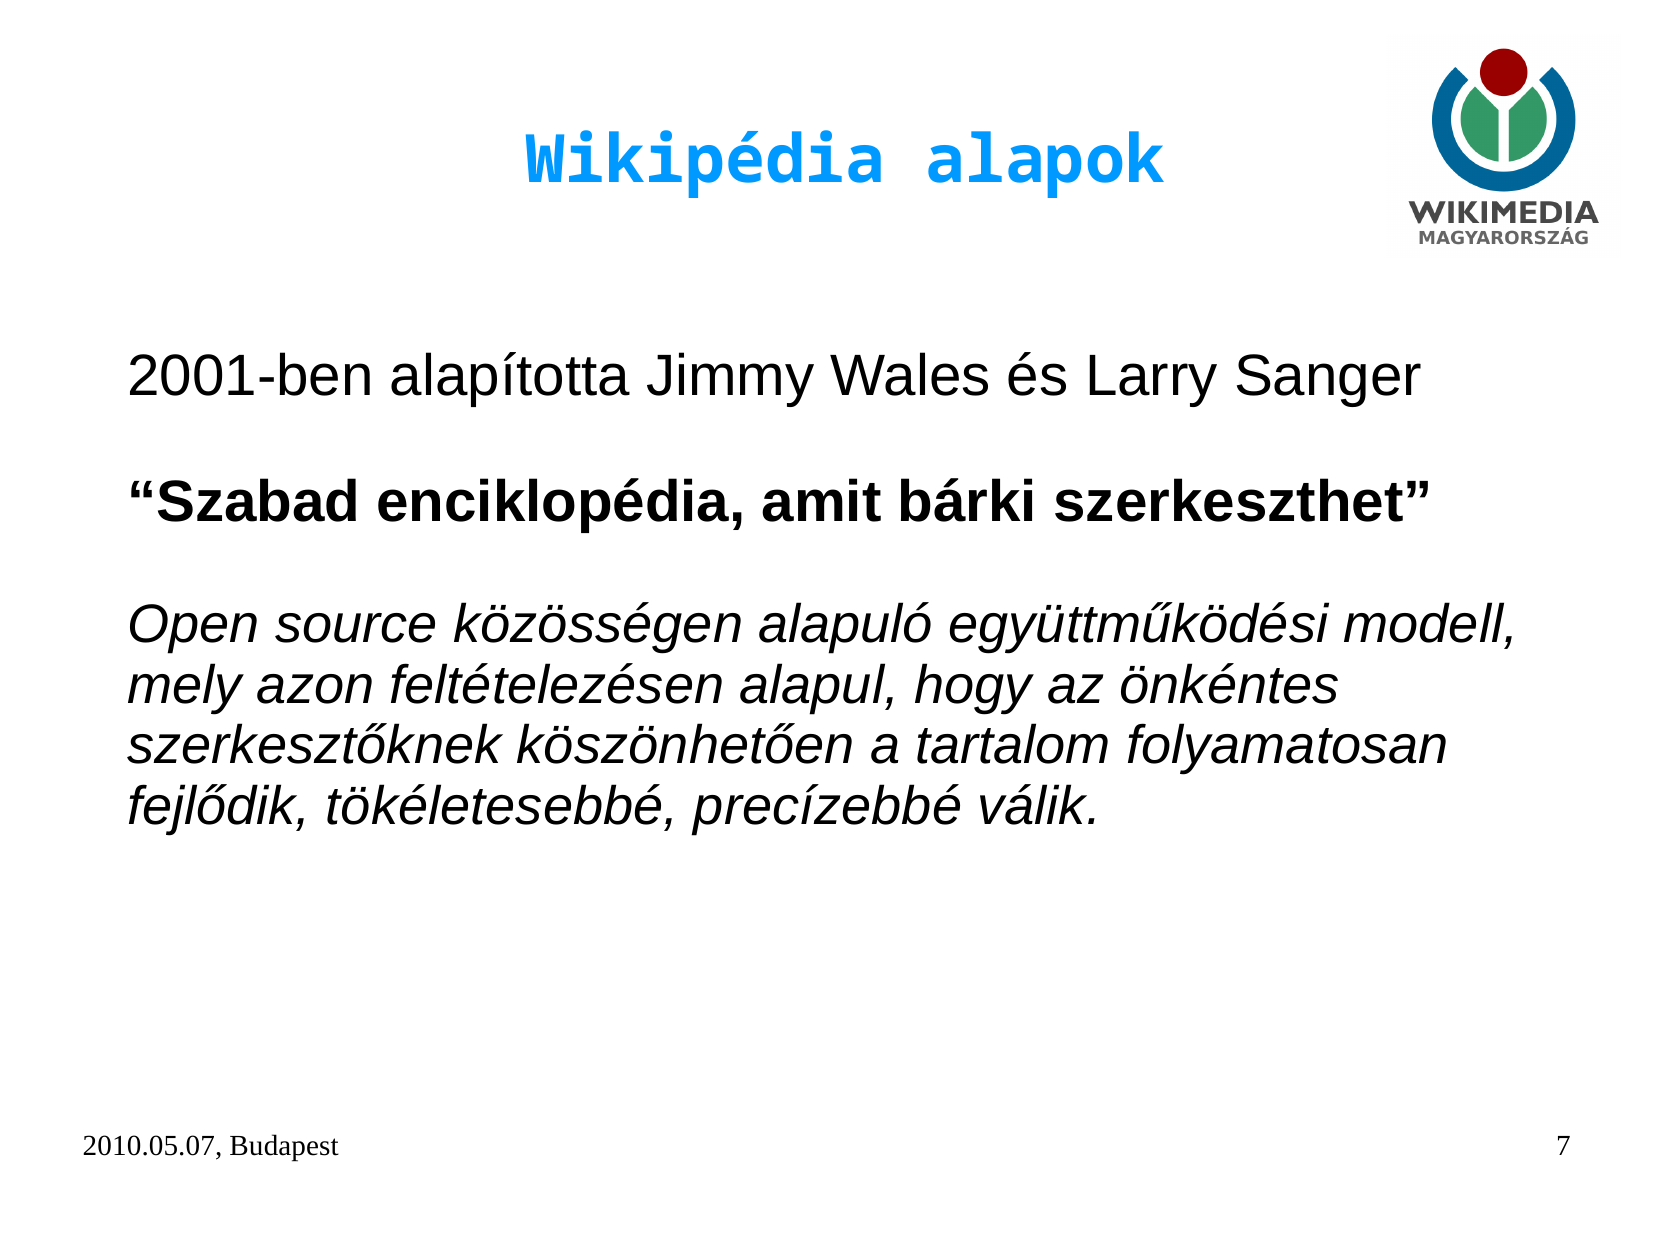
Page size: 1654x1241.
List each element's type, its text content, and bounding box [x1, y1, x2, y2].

title Wikipédia alapok [137, 48, 1530, 265]
picture [1386, 34, 1621, 258]
text_box 2001-ben alapította Jimmy Wales és Larry Sanger “Szabad enciklopédia, amit bárki szerkeszthet” Open source közösségen alapuló együttműködési modell, mely azon feltételezésen alapul, hogy az önkéntes szerkesztőknek köszönhetően a tartalom folyamatosan fejlődik, tökéletesebbé, precízebbé válik. [112, 335, 1538, 844]
